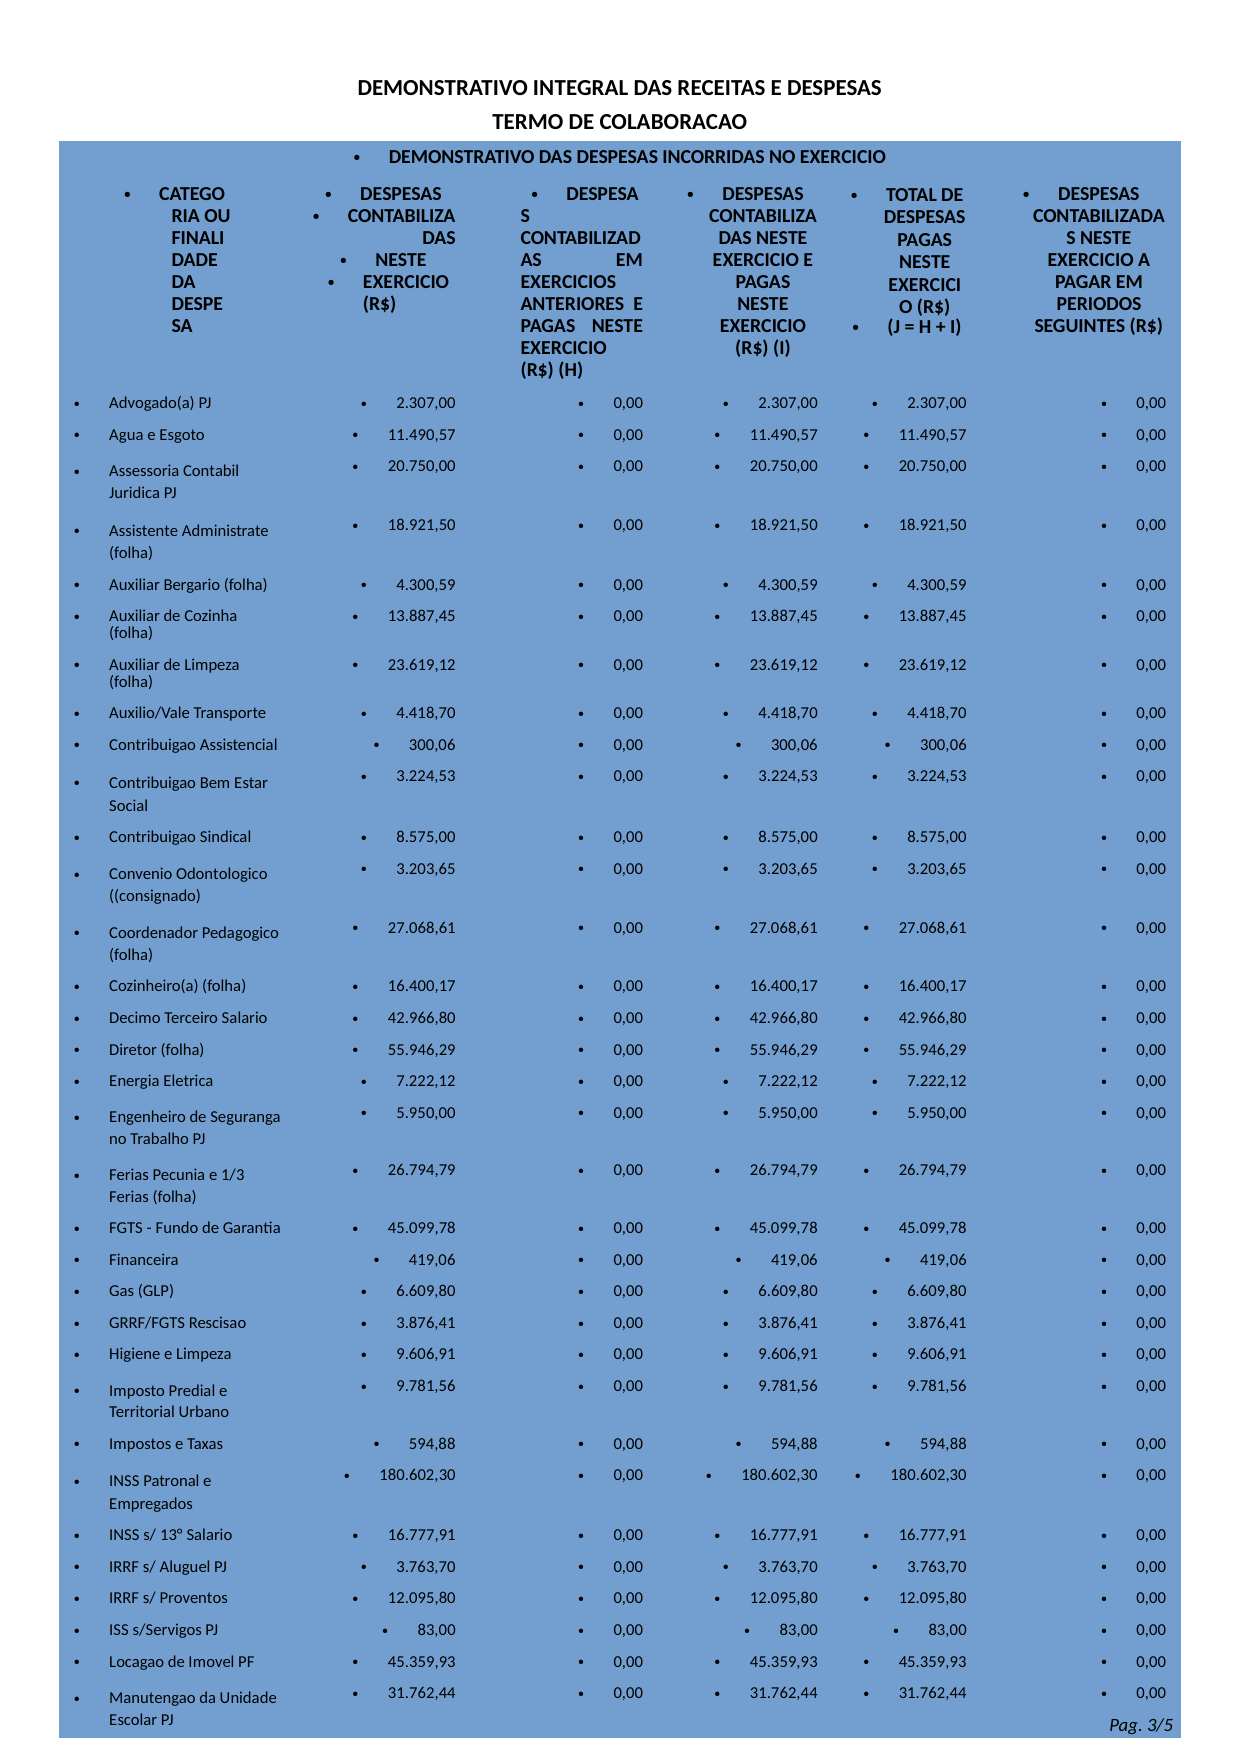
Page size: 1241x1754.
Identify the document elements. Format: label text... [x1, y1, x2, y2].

table_cell 0,00 [470, 1679, 658, 1738]
table_cell 0,00 [981, 699, 1181, 730]
table_cell 0,00 [981, 1067, 1181, 1098]
table_cell 3.203,65 [658, 854, 833, 913]
table_cell Contribuigao Sindical [59, 823, 296, 854]
table_cell 7.222,12 [658, 1067, 833, 1098]
table_cell 6.609,80 [296, 1277, 470, 1308]
table_cell 0,00 [981, 730, 1181, 762]
table_cell 3.876,41 [658, 1308, 833, 1340]
table_cell 0,00 [470, 913, 658, 972]
table_cell 12.095,80 [296, 1584, 470, 1616]
table_cell 0,00 [470, 511, 658, 570]
table_cell 16.777,91 [833, 1521, 981, 1552]
table_cell 0,00 [981, 1004, 1181, 1035]
table_cell 0,00 [470, 1035, 658, 1067]
table_cell 0,00 [470, 1340, 658, 1372]
table_cell 12.095,80 [833, 1584, 981, 1616]
table_cell 2.307,00 [658, 389, 833, 420]
table_cell 0,00 [981, 823, 1181, 854]
table_cell Manutengao da Unidade Escolar PJ [59, 1679, 296, 1738]
table_cell 3.876,41 [833, 1308, 981, 1340]
table_cell Ferias Pecunia e 1/3 Ferias (folha) [59, 1156, 296, 1214]
table_cell 0,00 [981, 913, 1181, 972]
table_cell DESPESAS CONTABILIZADAS NESTE EXERCICIO (R$) [296, 176, 470, 389]
table_cell 0,00 [981, 1521, 1181, 1552]
table_cell 11.490,57 [833, 420, 981, 452]
table_cell 7.222,12 [296, 1067, 470, 1098]
text_box Pag. 3/5 [1109, 1712, 1184, 1737]
table_cell Assessoria Contabil Juridica PJ [59, 452, 296, 511]
table_cell 9.781,56 [658, 1372, 833, 1429]
table_cell 0,00 [470, 389, 658, 420]
table_cell 16.777,91 [658, 1521, 833, 1552]
table_cell 20.750,00 [833, 452, 981, 511]
table_cell 180.602,30 [658, 1461, 833, 1521]
table_cell 0,00 [470, 1308, 658, 1340]
table_cell 18.921,50 [658, 511, 833, 570]
table_cell 0,00 [470, 570, 658, 602]
table_cell Energia Eletrica [59, 1067, 296, 1098]
table_cell Gas (GLP) [59, 1277, 296, 1308]
table_cell 0,00 [470, 1098, 658, 1156]
table_cell 0,00 [981, 972, 1181, 1004]
table_cell 0,00 [470, 1277, 658, 1308]
table_cell 26.794,79 [833, 1156, 981, 1214]
table_cell 42.966,80 [296, 1004, 470, 1035]
table_cell 180.602,30 [296, 1461, 470, 1521]
text_box DEMONSTRATIVO INTEGRAL DAS RECEITAS E DESPESAS TERMO DE COLABORACAO [324, 65, 916, 125]
table_cell 0,00 [470, 1461, 658, 1521]
table_cell 0,00 [981, 1156, 1181, 1214]
table_cell Auxiliar de Limpeza (folha) [59, 650, 296, 699]
table_cell Imposto Predial e Territorial Urbano [59, 1372, 296, 1429]
table_cell Convenio Odontologico ((consignado) [59, 854, 296, 913]
table_cell 4.418,70 [296, 699, 470, 730]
table_cell 4.418,70 [833, 699, 981, 730]
table_cell 16.777,91 [296, 1521, 470, 1552]
table_cell 0,00 [470, 1584, 658, 1616]
table_cell 9.781,56 [833, 1372, 981, 1429]
table_cell GRRF/FGTS Rescisao [59, 1308, 296, 1340]
table_cell 594,88 [658, 1429, 833, 1461]
table_cell 419,06 [833, 1245, 981, 1277]
table_cell Auxiliar de Cozinha (folha) [59, 602, 296, 650]
table_cell 5.950,00 [658, 1098, 833, 1156]
table_cell 4.418,70 [658, 699, 833, 730]
table_cell 8.575,00 [658, 823, 833, 854]
table_cell 0,00 [470, 1214, 658, 1245]
table_cell 419,06 [658, 1245, 833, 1277]
table_cell 419,06 [296, 1245, 470, 1277]
table_cell 0,00 [470, 972, 658, 1004]
table_cell INSS Patronal e Empregados [59, 1461, 296, 1521]
table_cell 42.966,80 [658, 1004, 833, 1035]
table_cell Impostos e Taxas [59, 1429, 296, 1461]
table_cell 23.619,12 [658, 650, 833, 699]
table_cell 20.750,00 [658, 452, 833, 511]
table_cell 4.300,59 [658, 570, 833, 602]
table_cell 3.763,70 [833, 1552, 981, 1584]
table_cell 8.575,00 [833, 823, 981, 854]
table_cell 0,00 [981, 1679, 1181, 1738]
table_cell 0,00 [981, 650, 1181, 699]
table_cell 2.307,00 [833, 389, 981, 420]
table_cell 300,06 [658, 730, 833, 762]
table_cell Engenheiro de Seguranga no Trabalho PJ [59, 1098, 296, 1156]
table_cell 8.575,00 [296, 823, 470, 854]
table_cell Decimo Terceiro Salario [59, 1004, 296, 1035]
table_cell 11.490,57 [658, 420, 833, 452]
table_cell 4.300,59 [833, 570, 981, 602]
table_cell 27.068,61 [296, 913, 470, 972]
table_cell Assistente Administrate (folha) [59, 511, 296, 570]
table_cell 45.359,93 [833, 1647, 981, 1679]
table_cell 45.099,78 [658, 1214, 833, 1245]
table_cell 300,06 [833, 730, 981, 762]
table_cell 9.606,91 [296, 1340, 470, 1372]
table_cell 3.224,53 [658, 762, 833, 823]
table_cell 83,00 [658, 1616, 833, 1647]
table_cell IRRF s/ Proventos [59, 1584, 296, 1616]
table_cell 31.762,44 [296, 1679, 470, 1738]
table_cell 180.602,30 [833, 1461, 981, 1521]
table_cell DESPESAS CONTABILIZADAS NESTE EXERCICIO A PAGAR EM PERIODOS SEGUINTES (R$) [981, 176, 1181, 389]
table_cell 31.762,44 [833, 1679, 981, 1738]
table_cell 12.095,80 [658, 1584, 833, 1616]
table_cell 0,00 [470, 1372, 658, 1429]
table_cell 0,00 [470, 650, 658, 699]
table_cell DESPESAS CONTABILIZADAS EM EXERCICIOS ANTERIORES E PAGAS NESTE EXERCICIO (R$) (H) [470, 176, 658, 389]
table_cell Auxilio/Vale Transporte [59, 699, 296, 730]
table_cell 42.966,80 [833, 1004, 981, 1035]
table_cell 9.606,91 [658, 1340, 833, 1372]
table_cell INSS s/ 13° Salario [59, 1521, 296, 1552]
table_cell 0,00 [470, 1004, 658, 1035]
table_cell 0,00 [981, 854, 1181, 913]
table_cell IRRF s/ Aluguel PJ [59, 1552, 296, 1584]
table_cell 83,00 [833, 1616, 981, 1647]
table_cell 3.763,70 [658, 1552, 833, 1584]
table_cell 0,00 [981, 389, 1181, 420]
table_cell 0,00 [470, 762, 658, 823]
table_cell Contribuigao Bem Estar Social [59, 762, 296, 823]
table_cell 0,00 [981, 420, 1181, 452]
table_cell 0,00 [981, 1461, 1181, 1521]
table_cell 0,00 [470, 602, 658, 650]
table_cell 27.068,61 [833, 913, 981, 972]
table_cell 0,00 [470, 823, 658, 854]
table_cell 0,00 [981, 1035, 1181, 1067]
table_cell 0,00 [981, 1308, 1181, 1340]
table_cell Financeira [59, 1245, 296, 1277]
table_cell Agua e Esgoto [59, 420, 296, 452]
table_cell 13.887,45 [296, 602, 470, 650]
table_cell 3.224,53 [296, 762, 470, 823]
table_cell 16.400,17 [833, 972, 981, 1004]
table_cell 594,88 [296, 1429, 470, 1461]
table_cell 23.619,12 [833, 650, 981, 699]
table_cell 55.946,29 [658, 1035, 833, 1067]
table_cell 0,00 [981, 570, 1181, 602]
table_cell 0,00 [981, 511, 1181, 570]
table_cell Coordenador Pedagogico (folha) [59, 913, 296, 972]
table_cell 594,88 [833, 1429, 981, 1461]
table_cell 13.887,45 [658, 602, 833, 650]
table_cell 27.068,61 [658, 913, 833, 972]
table_cell 300,06 [296, 730, 470, 762]
table_cell 3.763,70 [296, 1552, 470, 1584]
table_cell 3.876,41 [296, 1308, 470, 1340]
table_cell TOTAL DE DESPESAS PAGAS NESTE EXERCICIO (R$) (J = H + I) [833, 176, 981, 389]
table_cell 0,00 [981, 762, 1181, 823]
table_cell 0,00 [981, 1429, 1181, 1461]
table_cell ISS s/Servigos PJ [59, 1616, 296, 1647]
table_cell 9.606,91 [833, 1340, 981, 1372]
table_cell 5.950,00 [833, 1098, 981, 1156]
table_cell 0,00 [470, 1067, 658, 1098]
table_cell 0,00 [981, 1584, 1181, 1616]
table_cell Advogado(a) PJ [59, 389, 296, 420]
table_cell 6.609,80 [658, 1277, 833, 1308]
table_cell 0,00 [470, 1552, 658, 1584]
table_cell Locagao de Imovel PF [59, 1647, 296, 1679]
table_cell 23.619,12 [296, 650, 470, 699]
table_cell 7.222,12 [833, 1067, 981, 1098]
table_cell Contribuigao Assistencial [59, 730, 296, 762]
table_cell 16.400,17 [658, 972, 833, 1004]
table_cell 0,00 [470, 1245, 658, 1277]
table_cell Auxiliar Bergario (folha) [59, 570, 296, 602]
table_cell 0,00 [981, 1616, 1181, 1647]
table_cell 11.490,57 [296, 420, 470, 452]
table_cell 5.950,00 [296, 1098, 470, 1156]
table_cell 13.887,45 [833, 602, 981, 650]
table_cell 3.203,65 [296, 854, 470, 913]
table_cell 9.781,56 [296, 1372, 470, 1429]
table_cell 45.359,93 [296, 1647, 470, 1679]
table_cell 18.921,50 [296, 511, 470, 570]
table_cell 0,00 [981, 1214, 1181, 1245]
table_cell 45.099,78 [296, 1214, 470, 1245]
table_cell 0,00 [470, 452, 658, 511]
table_cell 3.224,53 [833, 762, 981, 823]
table_cell 0,00 [981, 602, 1181, 650]
table_cell Diretor (folha) [59, 1035, 296, 1067]
table_cell 2.307,00 [296, 389, 470, 420]
table_cell 16.400,17 [296, 972, 470, 1004]
table_cell Higiene e Limpeza [59, 1340, 296, 1372]
table_cell 0,00 [470, 1616, 658, 1647]
table_cell FGTS - Fundo de Garantia [59, 1214, 296, 1245]
table_cell DESPESAS CONTABILIZADAS NESTE EXERCICIO E PAGAS NESTE EXERCICIO (R$) (I) [658, 176, 833, 389]
table_cell 83,00 [296, 1616, 470, 1647]
table_cell 26.794,79 [296, 1156, 470, 1214]
table_cell 31.762,44 [658, 1679, 833, 1738]
table_cell 0,00 [470, 1647, 658, 1679]
table_cell 3.203,65 [833, 854, 981, 913]
table_cell 0,00 [470, 854, 658, 913]
table_cell 55.946,29 [833, 1035, 981, 1067]
table_cell 55.946,29 [296, 1035, 470, 1067]
table_cell 0,00 [981, 1372, 1181, 1429]
table_cell 0,00 [470, 1521, 658, 1552]
table_cell 0,00 [981, 452, 1181, 511]
table_cell 0,00 [981, 1552, 1181, 1584]
table_cell CATEGORIA OU FINALIDADE DA DESPESA [59, 176, 296, 389]
table_cell 18.921,50 [833, 511, 981, 570]
table_cell 0,00 [470, 1156, 658, 1214]
table_cell 0,00 [470, 699, 658, 730]
table_cell 0,00 [470, 730, 658, 762]
table_cell 0,00 [981, 1277, 1181, 1308]
table_cell 6.609,80 [833, 1277, 981, 1308]
table_cell 0,00 [981, 1098, 1181, 1156]
table_cell 0,00 [981, 1245, 1181, 1277]
table_cell 20.750,00 [296, 452, 470, 511]
table_cell 0,00 [470, 1429, 658, 1461]
table_cell 0,00 [981, 1340, 1181, 1372]
table_cell 0,00 [470, 420, 658, 452]
table_cell 4.300,59 [296, 570, 470, 602]
table_cell 45.099,78 [833, 1214, 981, 1245]
table_cell 45.359,93 [658, 1647, 833, 1679]
table_cell Cozinheiro(a) (folha) [59, 972, 296, 1004]
table_cell 0,00 [981, 1647, 1181, 1679]
table_cell 26.794,79 [658, 1156, 833, 1214]
table_header DEMONSTRATIVO DAS DESPESAS INCORRIDAS NO EXERCICIO [59, 141, 1181, 176]
